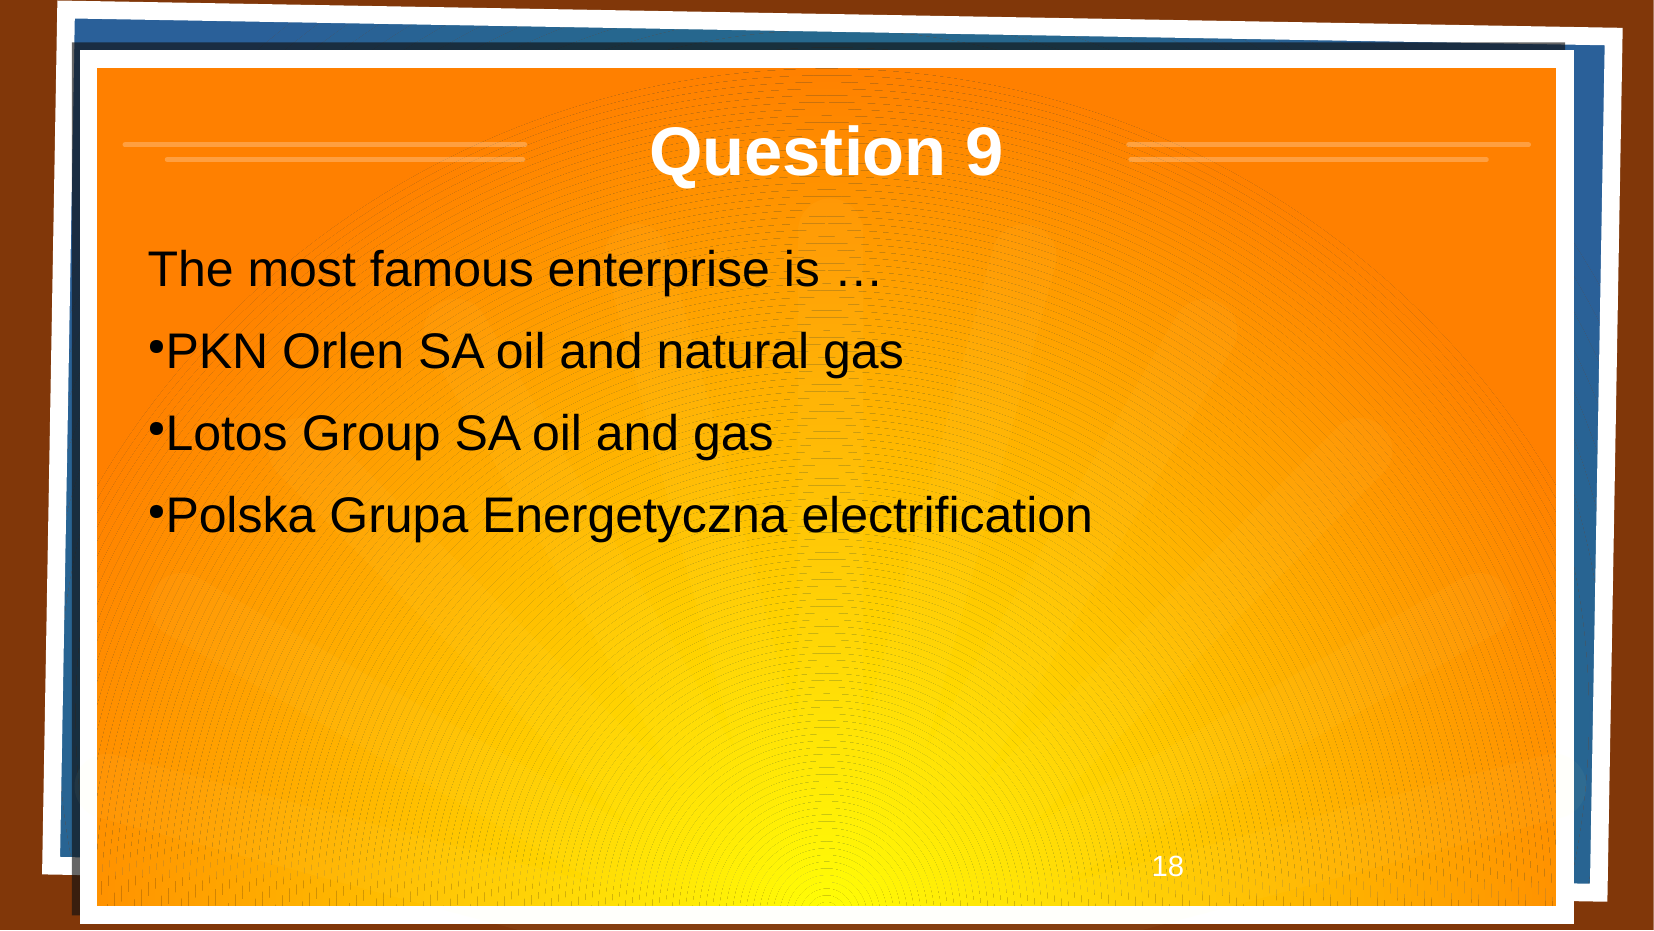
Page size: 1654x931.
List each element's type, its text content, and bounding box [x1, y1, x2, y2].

title Question 9 [531, 73, 1123, 222]
text_box [1151, 847, 1506, 912]
list The most famous enterprise is … PKN Orlen SA oil and natural gas Lotos Group SA oil and gas Polska Grupa Energetyczna electrification [147, 236, 1506, 827]
